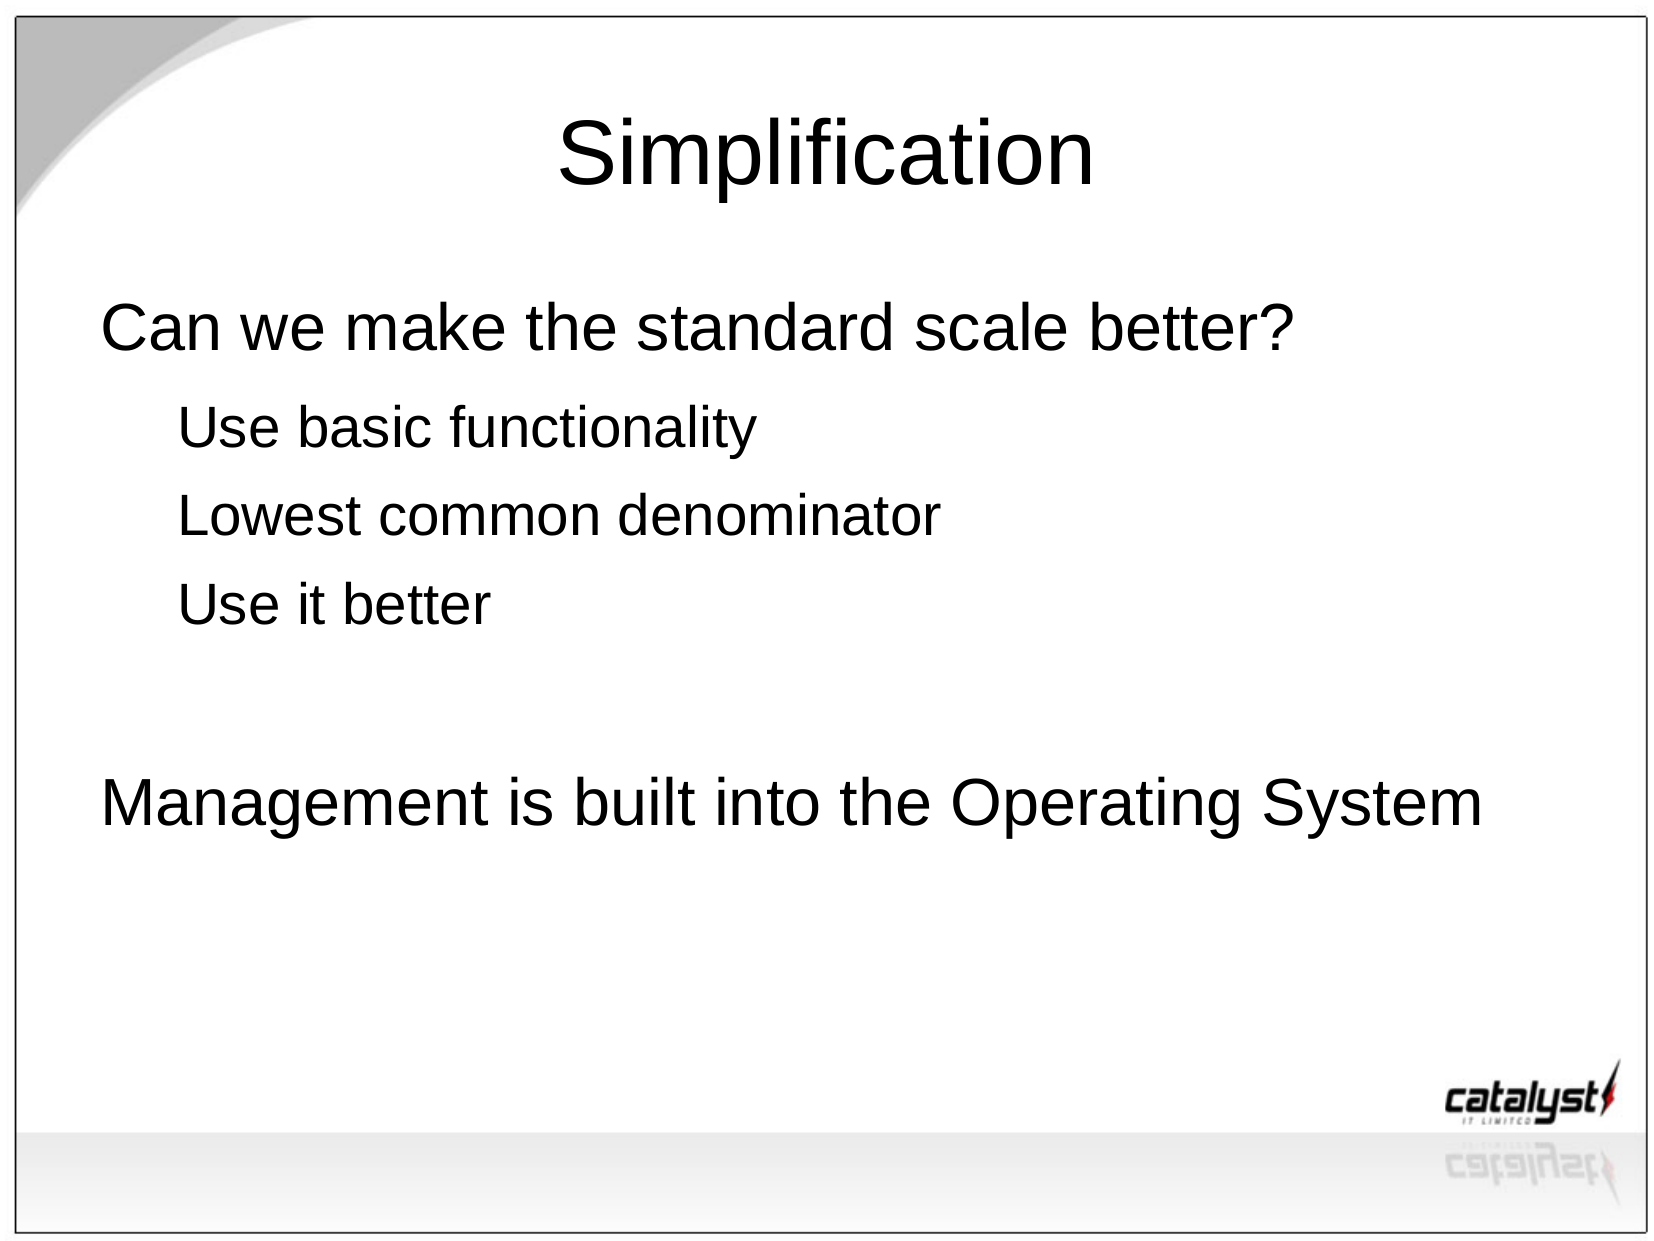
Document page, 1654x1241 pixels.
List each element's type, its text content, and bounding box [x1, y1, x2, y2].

picture [4, 5, 1654, 1241]
list Can we make the standard scale better? Use basic functionality Lowest common denominator Use it better Management is built into the Operating System [82, 290, 1571, 1094]
title Simplification [82, 56, 1571, 250]
